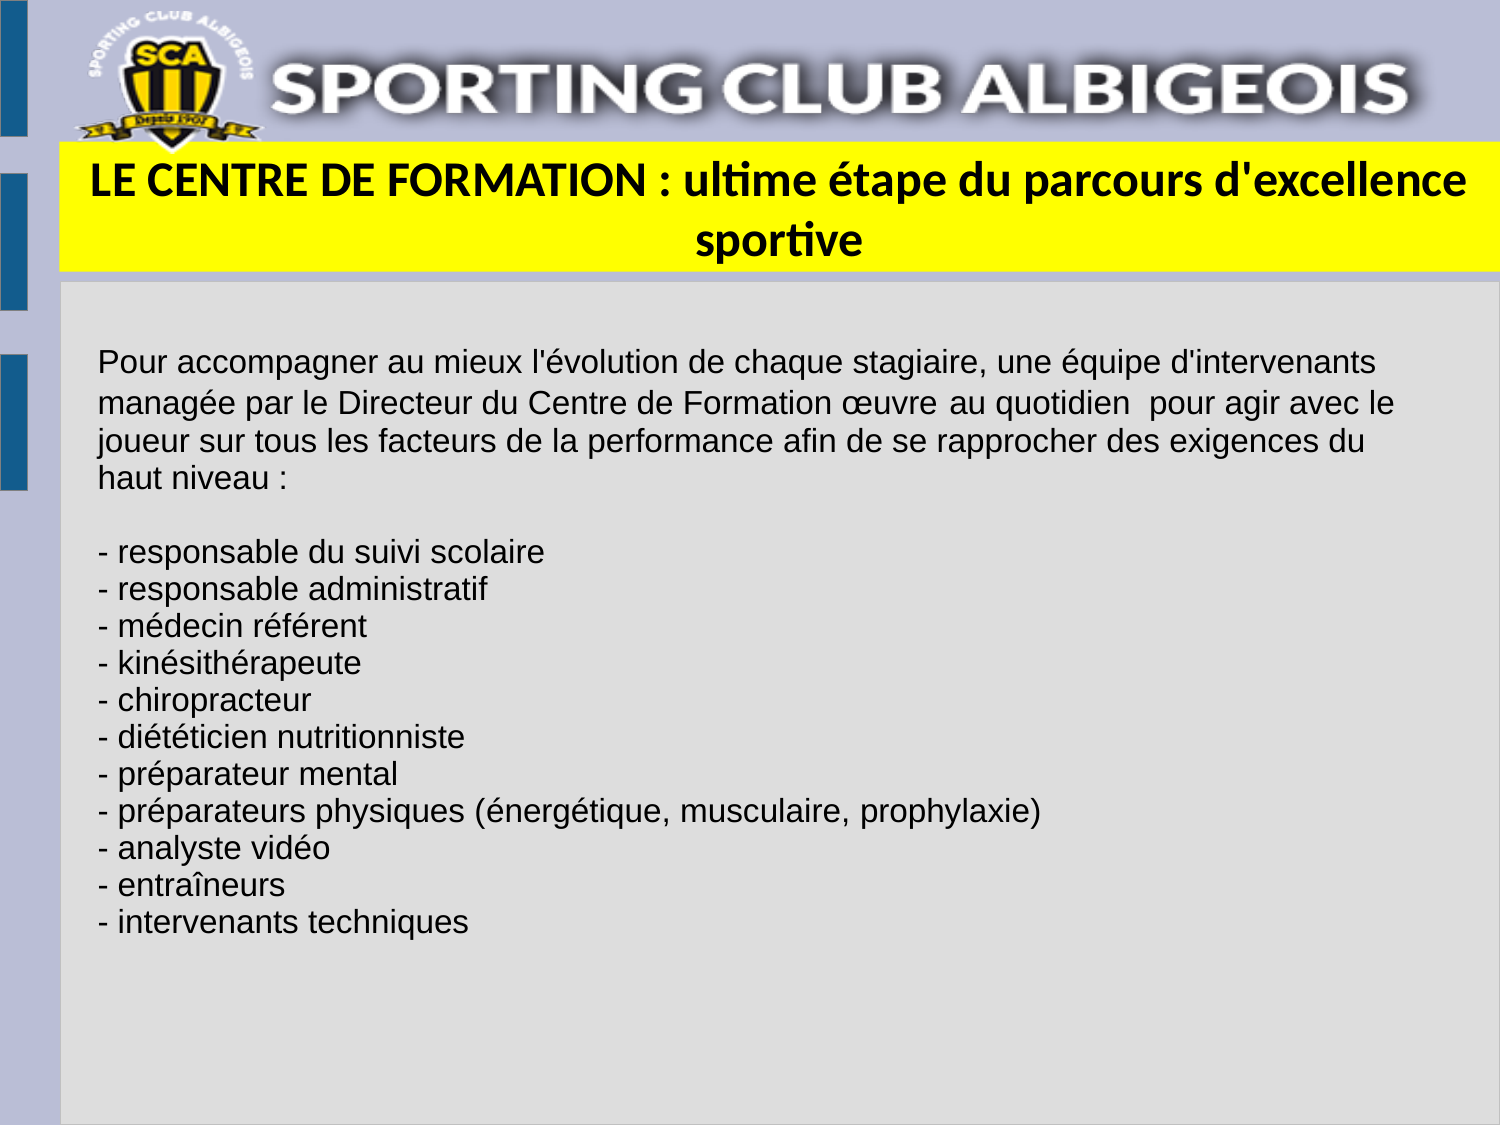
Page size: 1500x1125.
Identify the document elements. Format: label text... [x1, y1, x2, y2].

text_box LE CENTRE DE FORMATION : ultime étape du parcours d'excellence sportive [59, 141, 1500, 272]
picture [73, 11, 1441, 154]
text_box Pour accompagner au mieux l'évolution de chaque stagiaire, une équipe d'intervenants managée par le Directeur du Centre de Formation œuvre au quotidien pour agir avec le joueur sur tous les facteurs de la performance afin de se rapprocher des exigences du haut niveau : - responsable du suivi scolaire - responsable administratif - médecin référent - kinésithérapeute - chiropracteur - diététicien nutritionniste - préparateur mental - préparateurs physiques (énergétique, musculaire, prophylaxie) - analyste vidéo - entraîneurs - intervenants techniques [82, 298, 1430, 1125]
